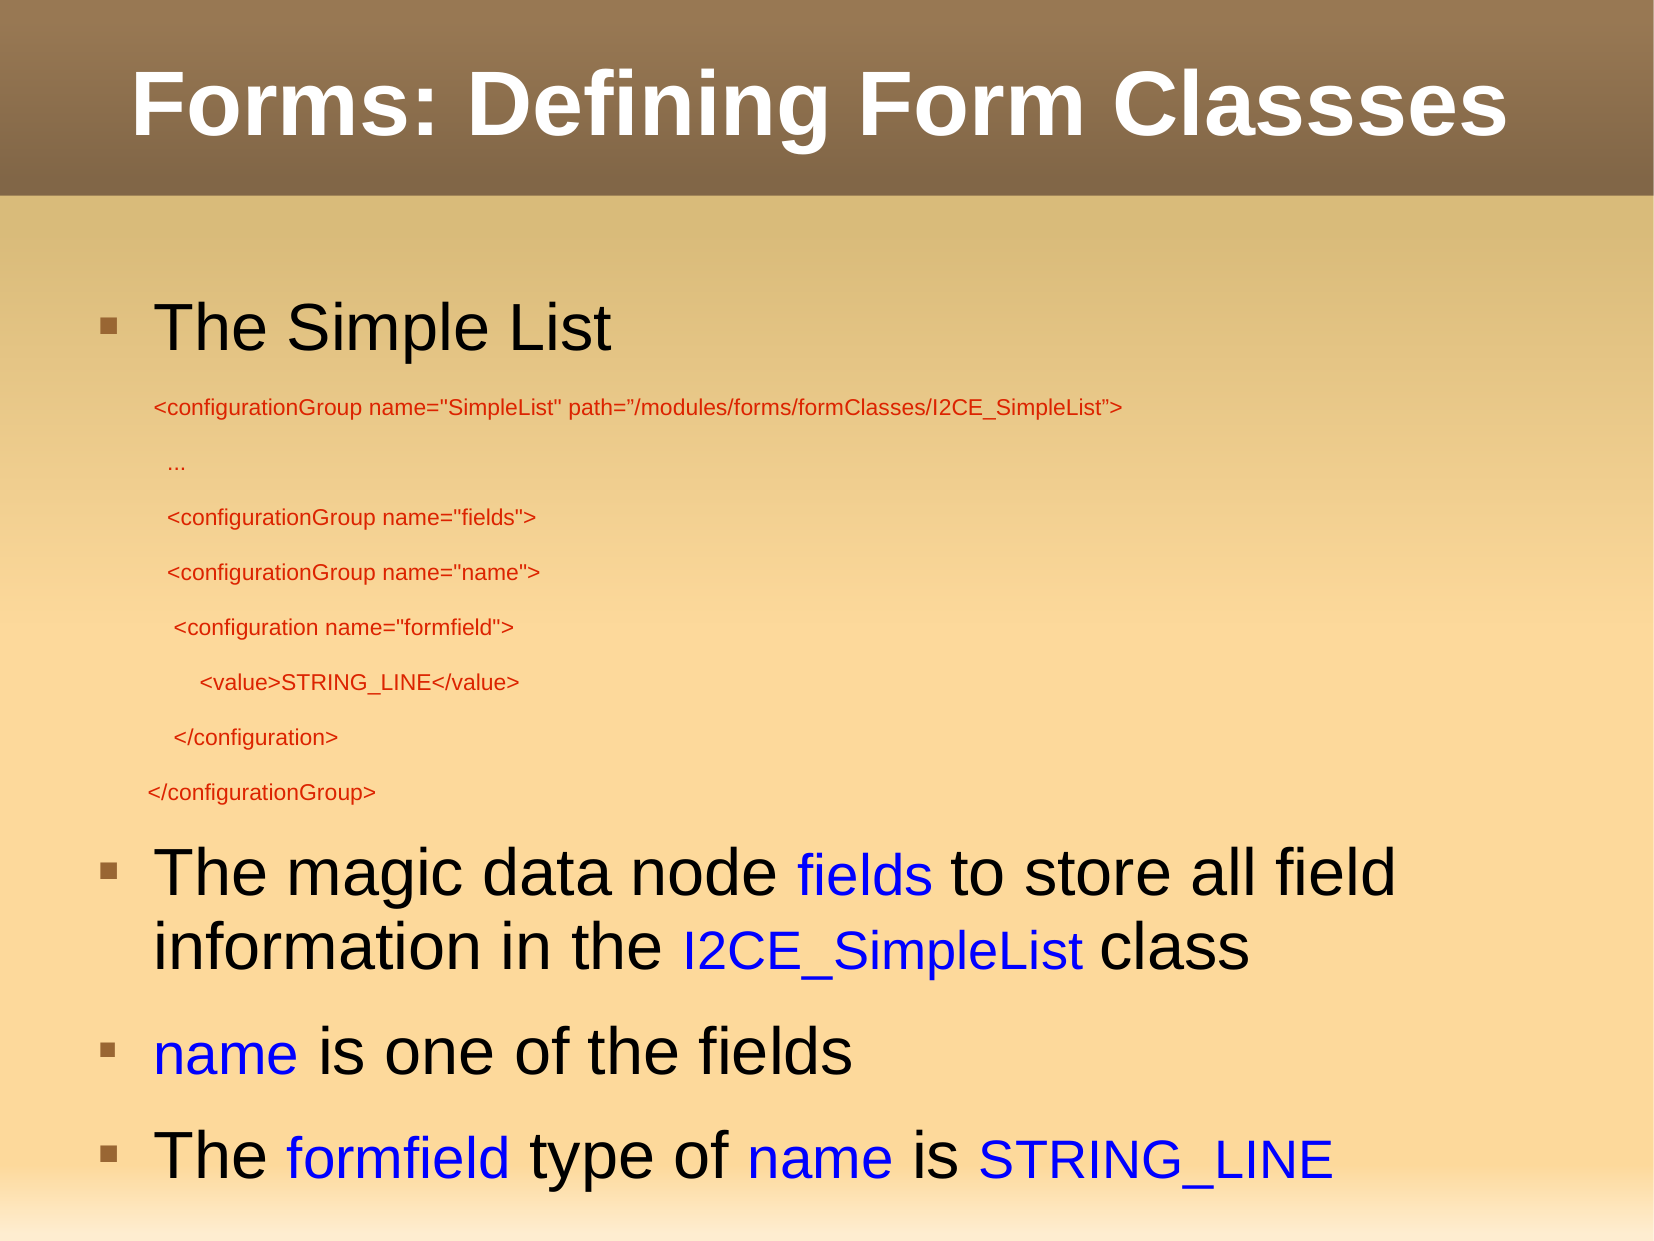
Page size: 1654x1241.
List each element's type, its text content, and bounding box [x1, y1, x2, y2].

list The Simple List <configurationGroup name="SimpleList" path=”/modules/forms/formClasses/I2CE_SimpleList”> ... <configurationGroup name="fields"> <configurationGroup name="name"> <configuration name="formfield"> <value>STRING_LINE</value> </configuration> </configurationGroup> The magic data node fields to store all field information in the I2CE_SimpleList class name is one of the fields The formfield type of name is STRING_LINE [82, 290, 1571, 1193]
title Forms: Defining Form Classses [76, 7, 1565, 200]
picture [0, 0, 1654, 1241]
